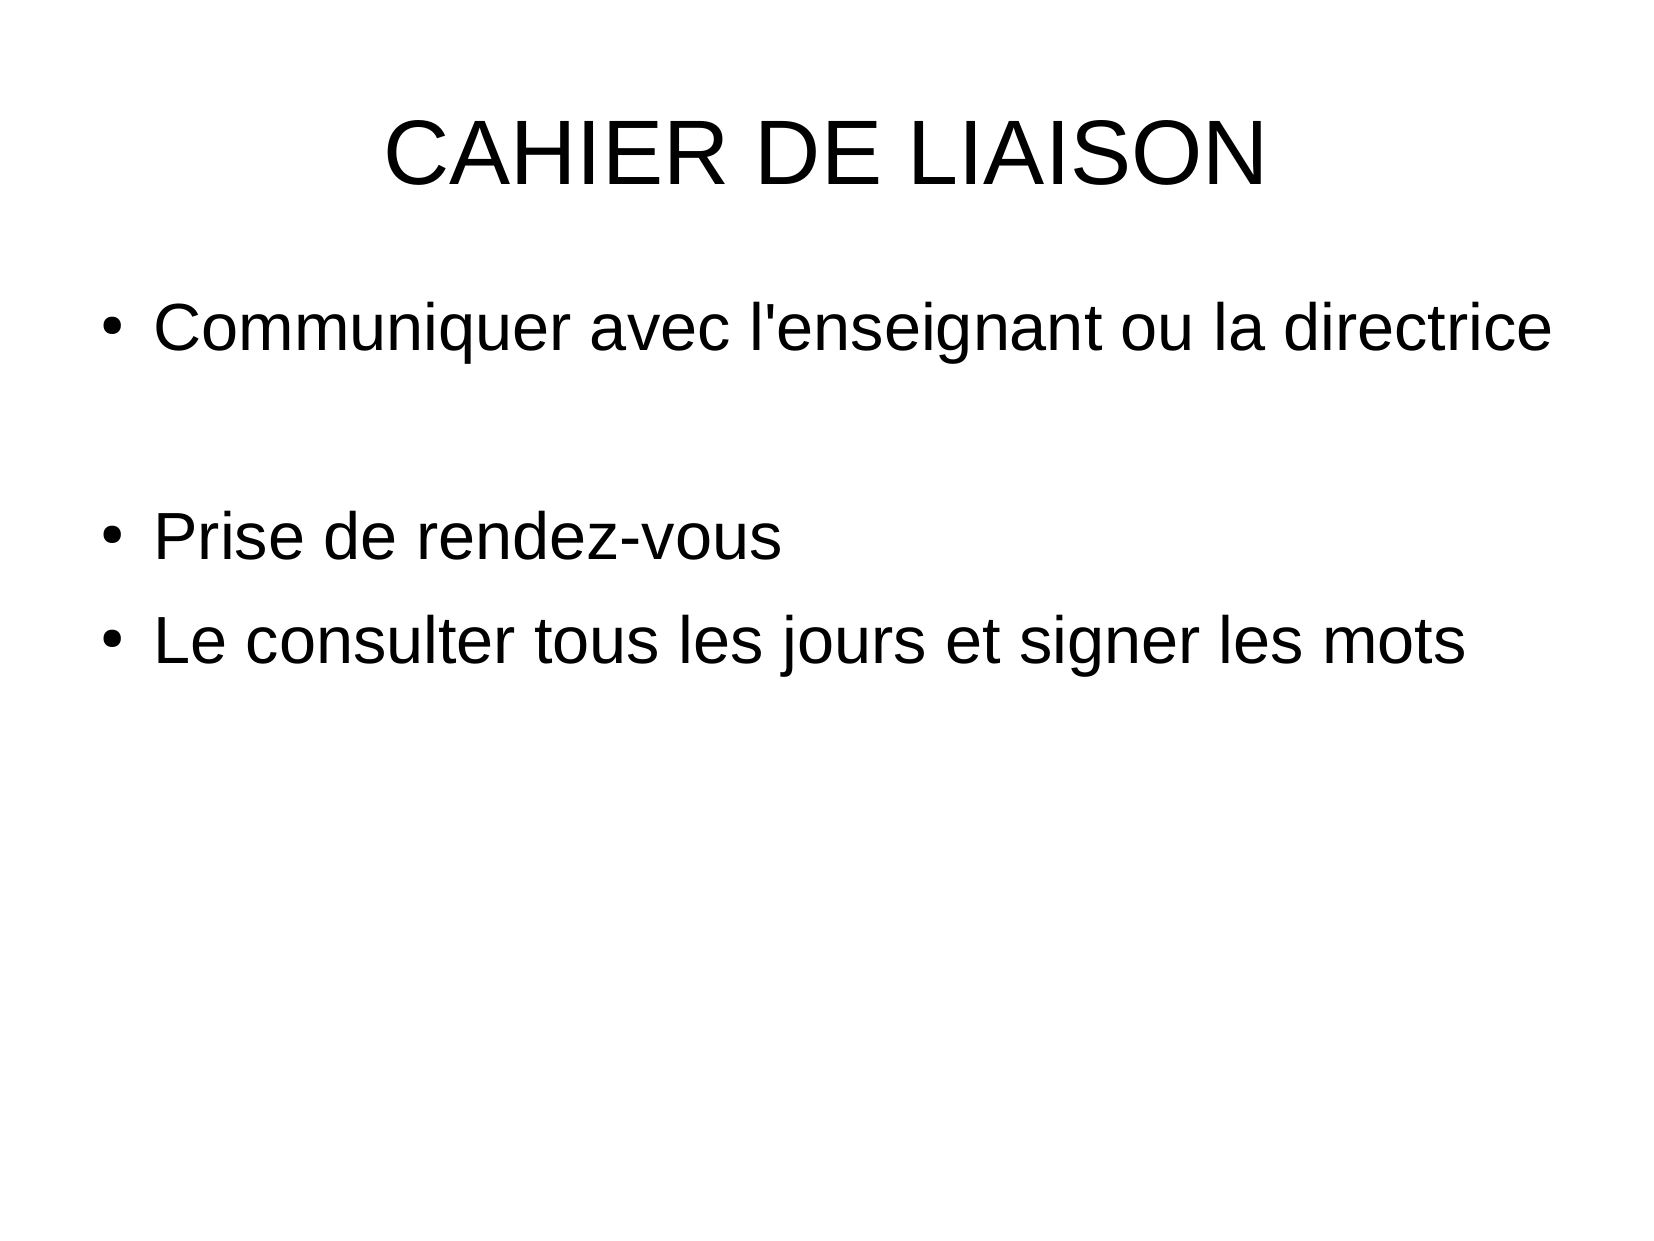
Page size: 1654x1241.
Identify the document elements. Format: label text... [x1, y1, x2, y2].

title CAHIER DE LIAISON [82, 49, 1571, 257]
list Communiquer avec l'enseignant ou la directrice Prise de rendez-vous Le consulter tous les jours et signer les mots [82, 290, 1571, 681]
